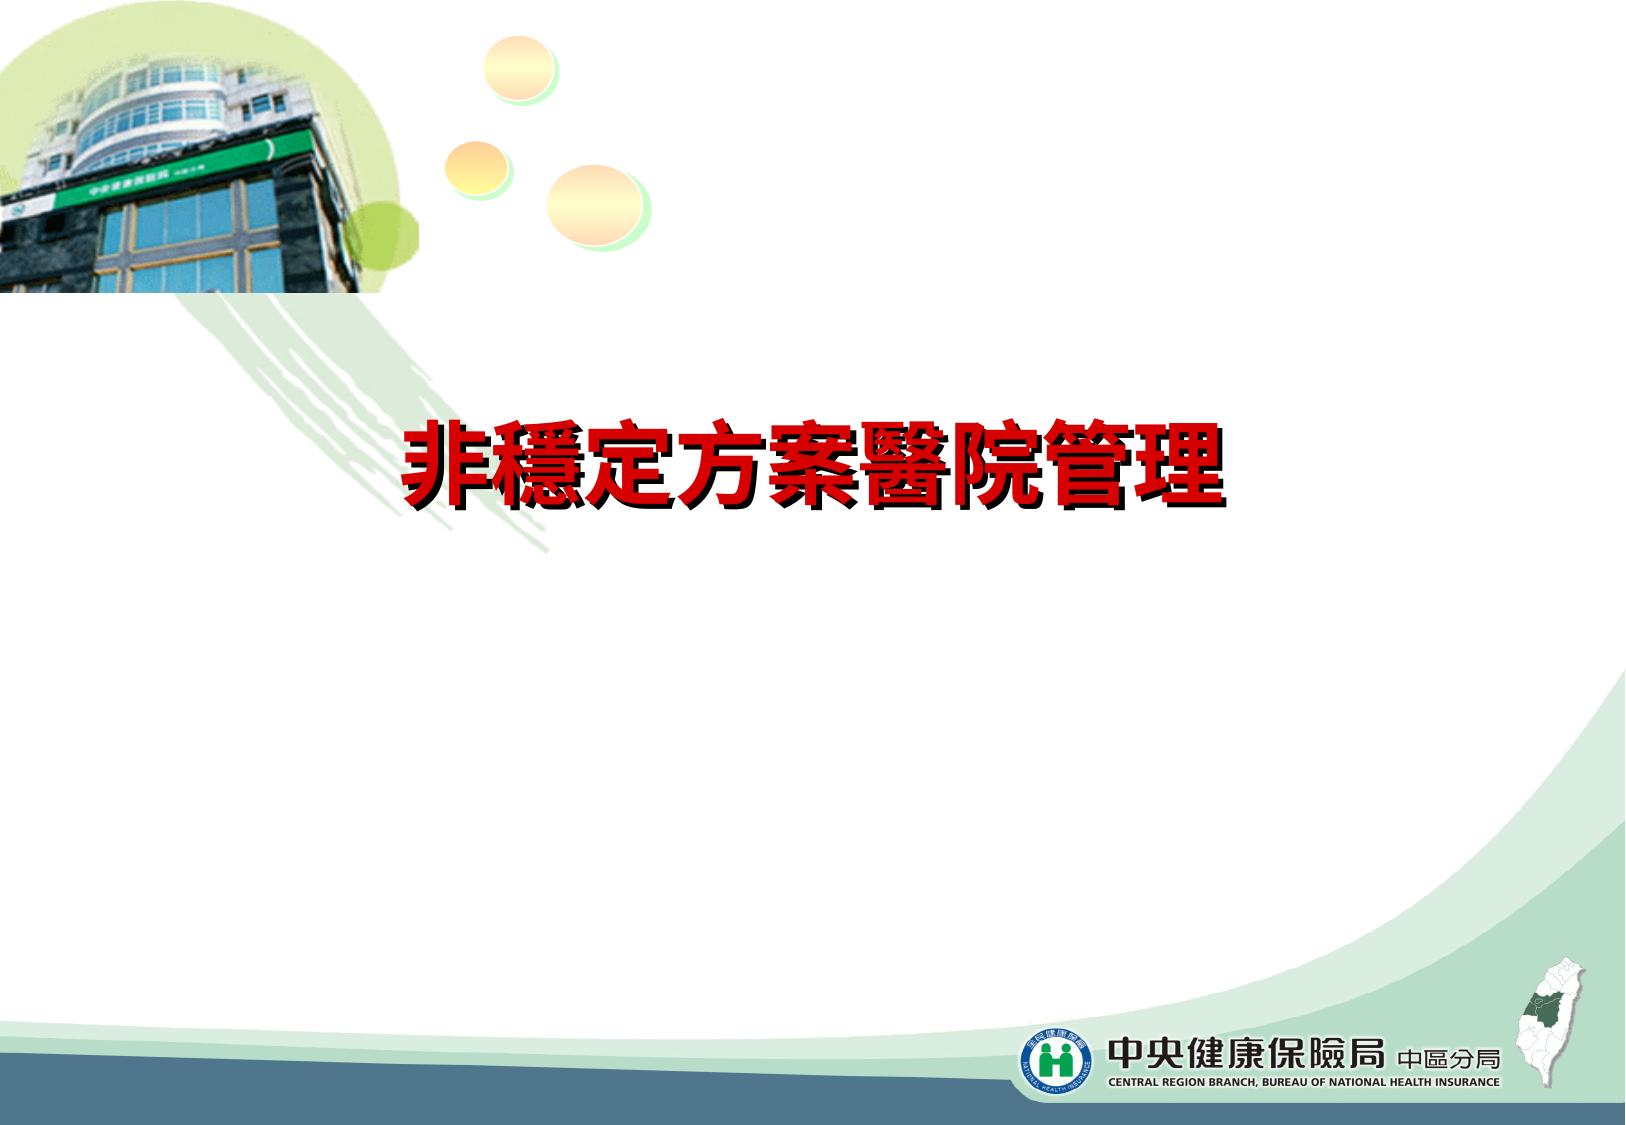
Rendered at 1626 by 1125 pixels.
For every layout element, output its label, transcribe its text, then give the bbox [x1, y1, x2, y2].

title 非穩定方案醫院管理 [121, 339, 1503, 581]
